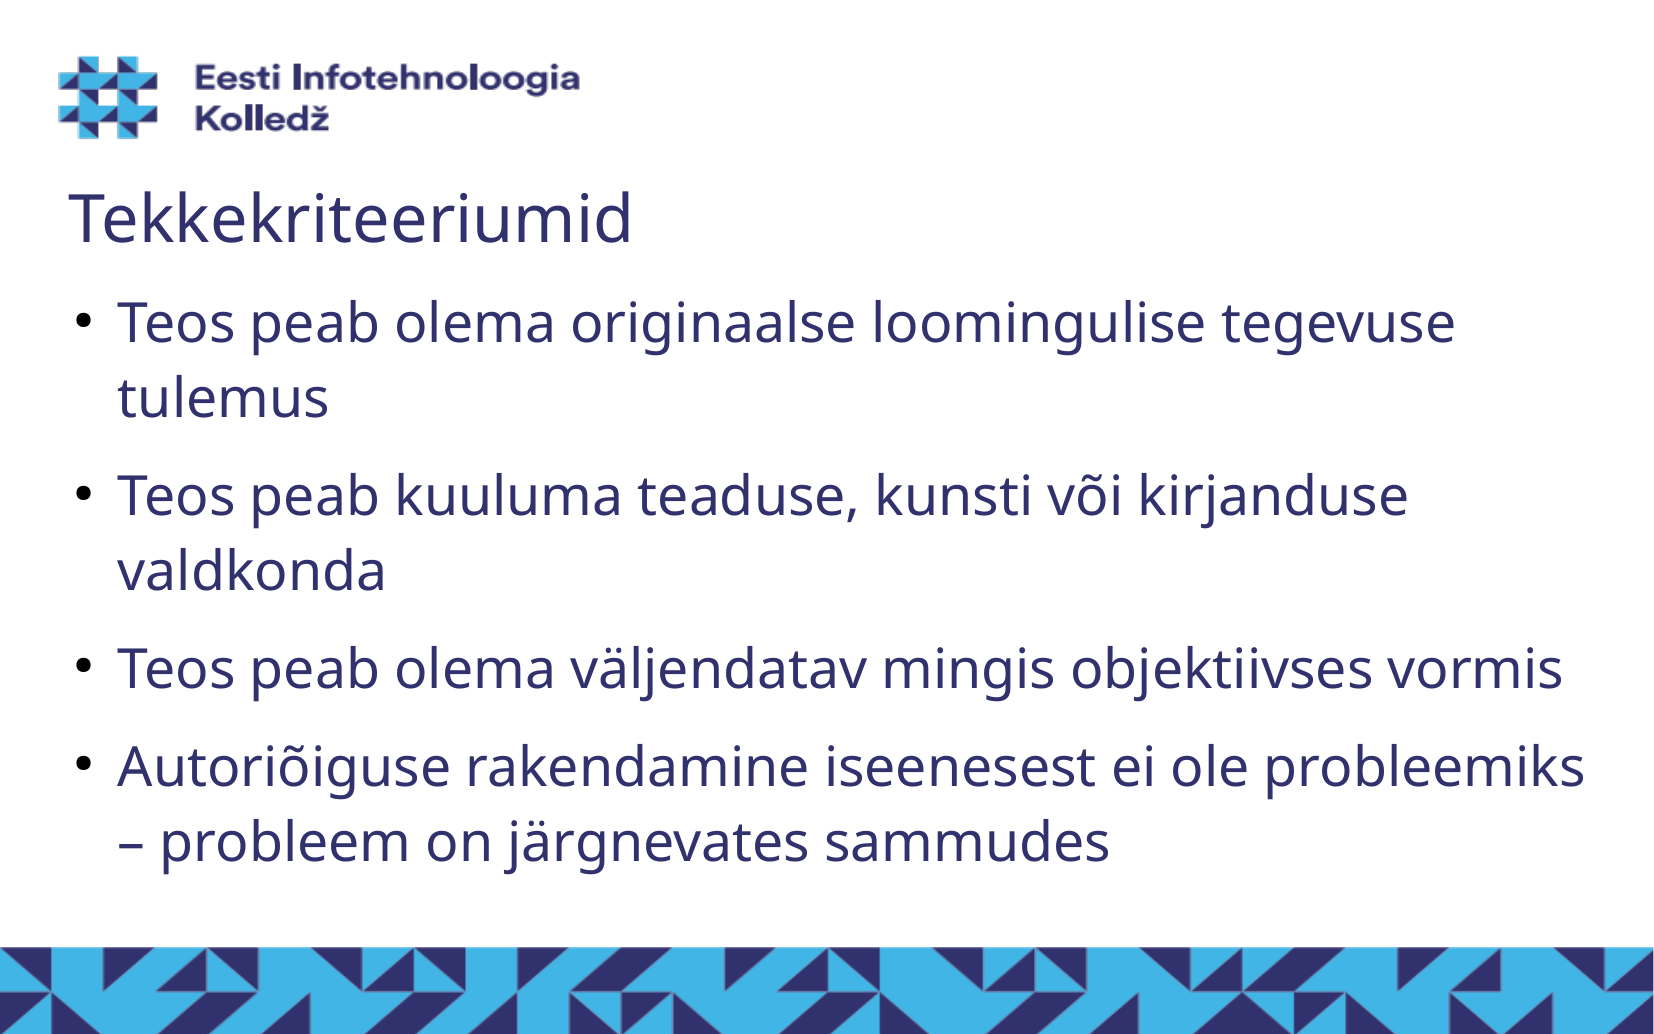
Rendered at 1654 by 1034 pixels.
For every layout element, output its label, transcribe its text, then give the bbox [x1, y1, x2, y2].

title Tekkekriteeriumid [68, 147, 1536, 283]
list Teos peab olema originaalse loomingulise tegevuse tulemus Teos peab kuuluma teaduse, kunsti või kirjanduse valdkonda Teos peab olema väljendatav mingis objektiivses vormis Autoriõiguse rakendamine iseenesest ei ole probleemiks – probleem on järgnevates sammudes [59, 283, 1595, 936]
